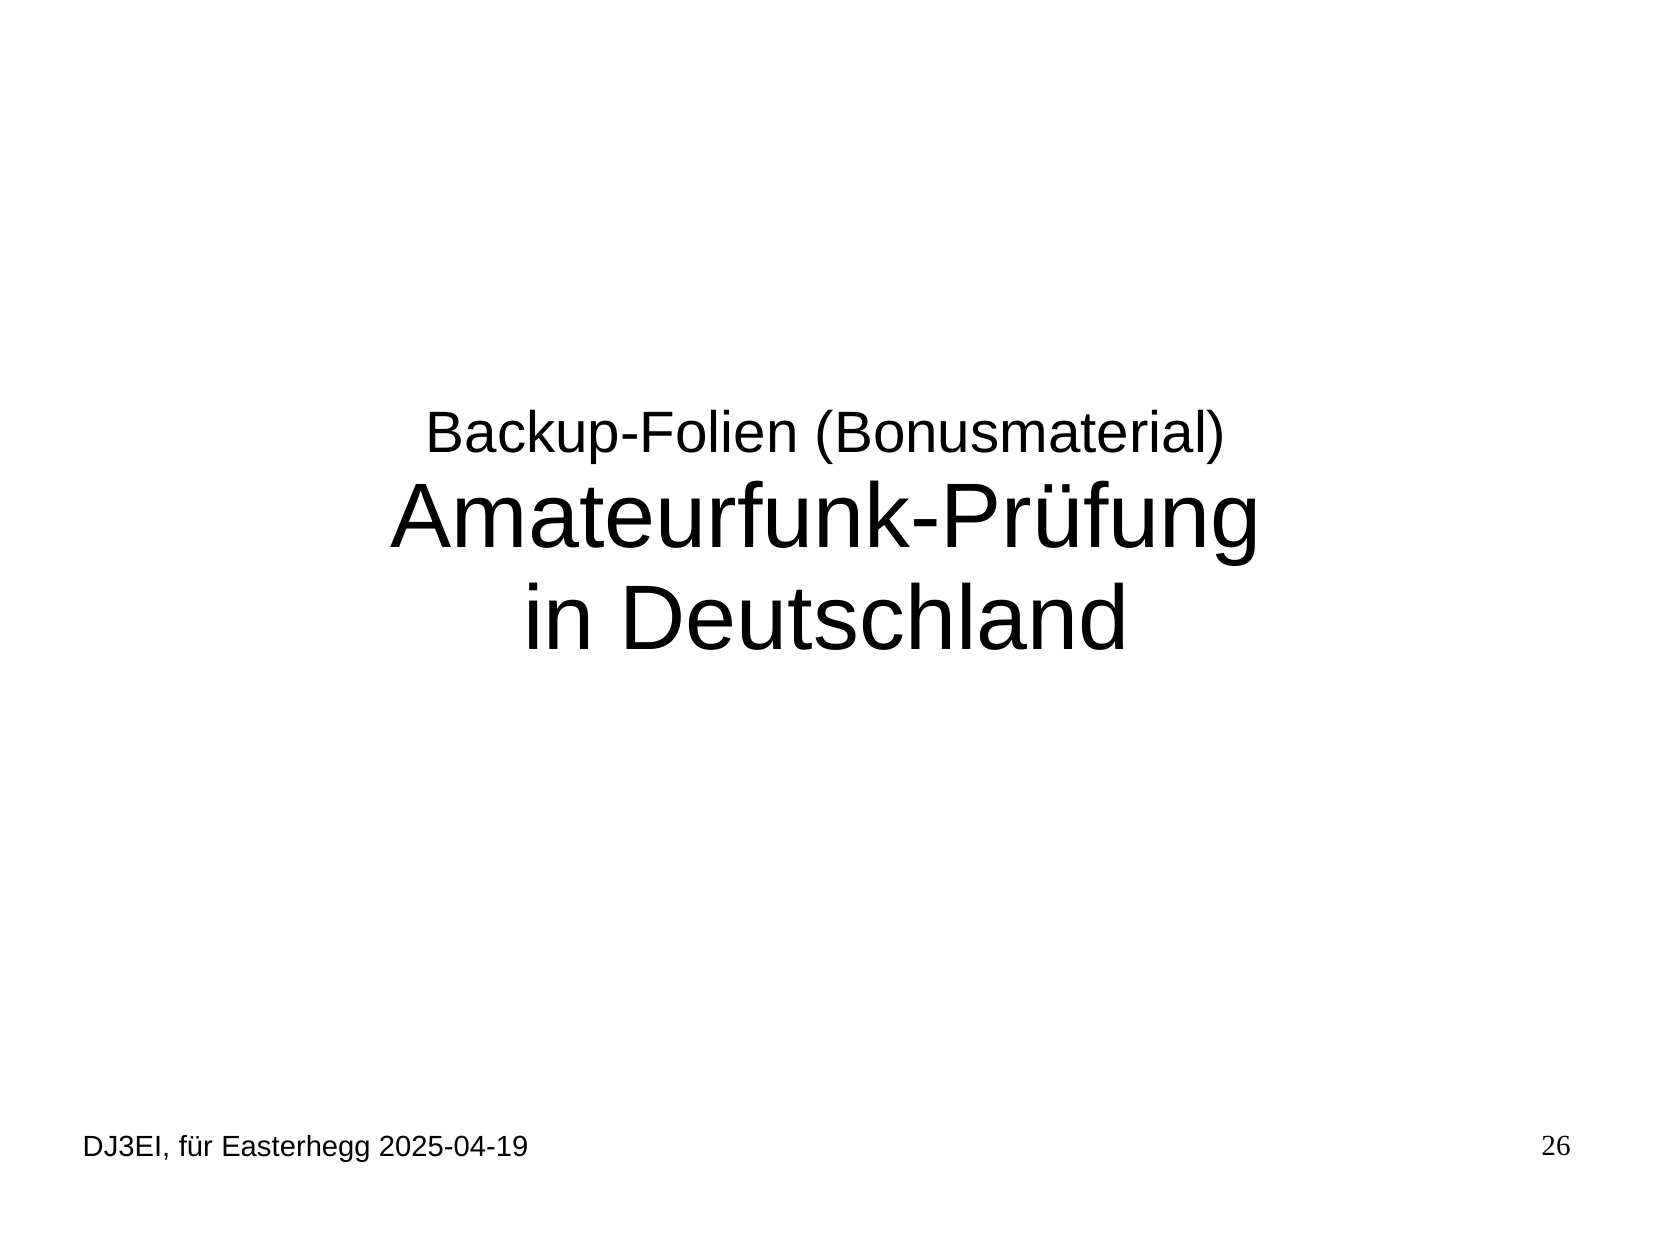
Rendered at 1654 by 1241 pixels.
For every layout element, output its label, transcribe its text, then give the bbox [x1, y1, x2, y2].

title Backup-Folien (Bonusmaterial) Amateurfunk-Prüfung in Deutschland [82, 399, 1571, 670]
